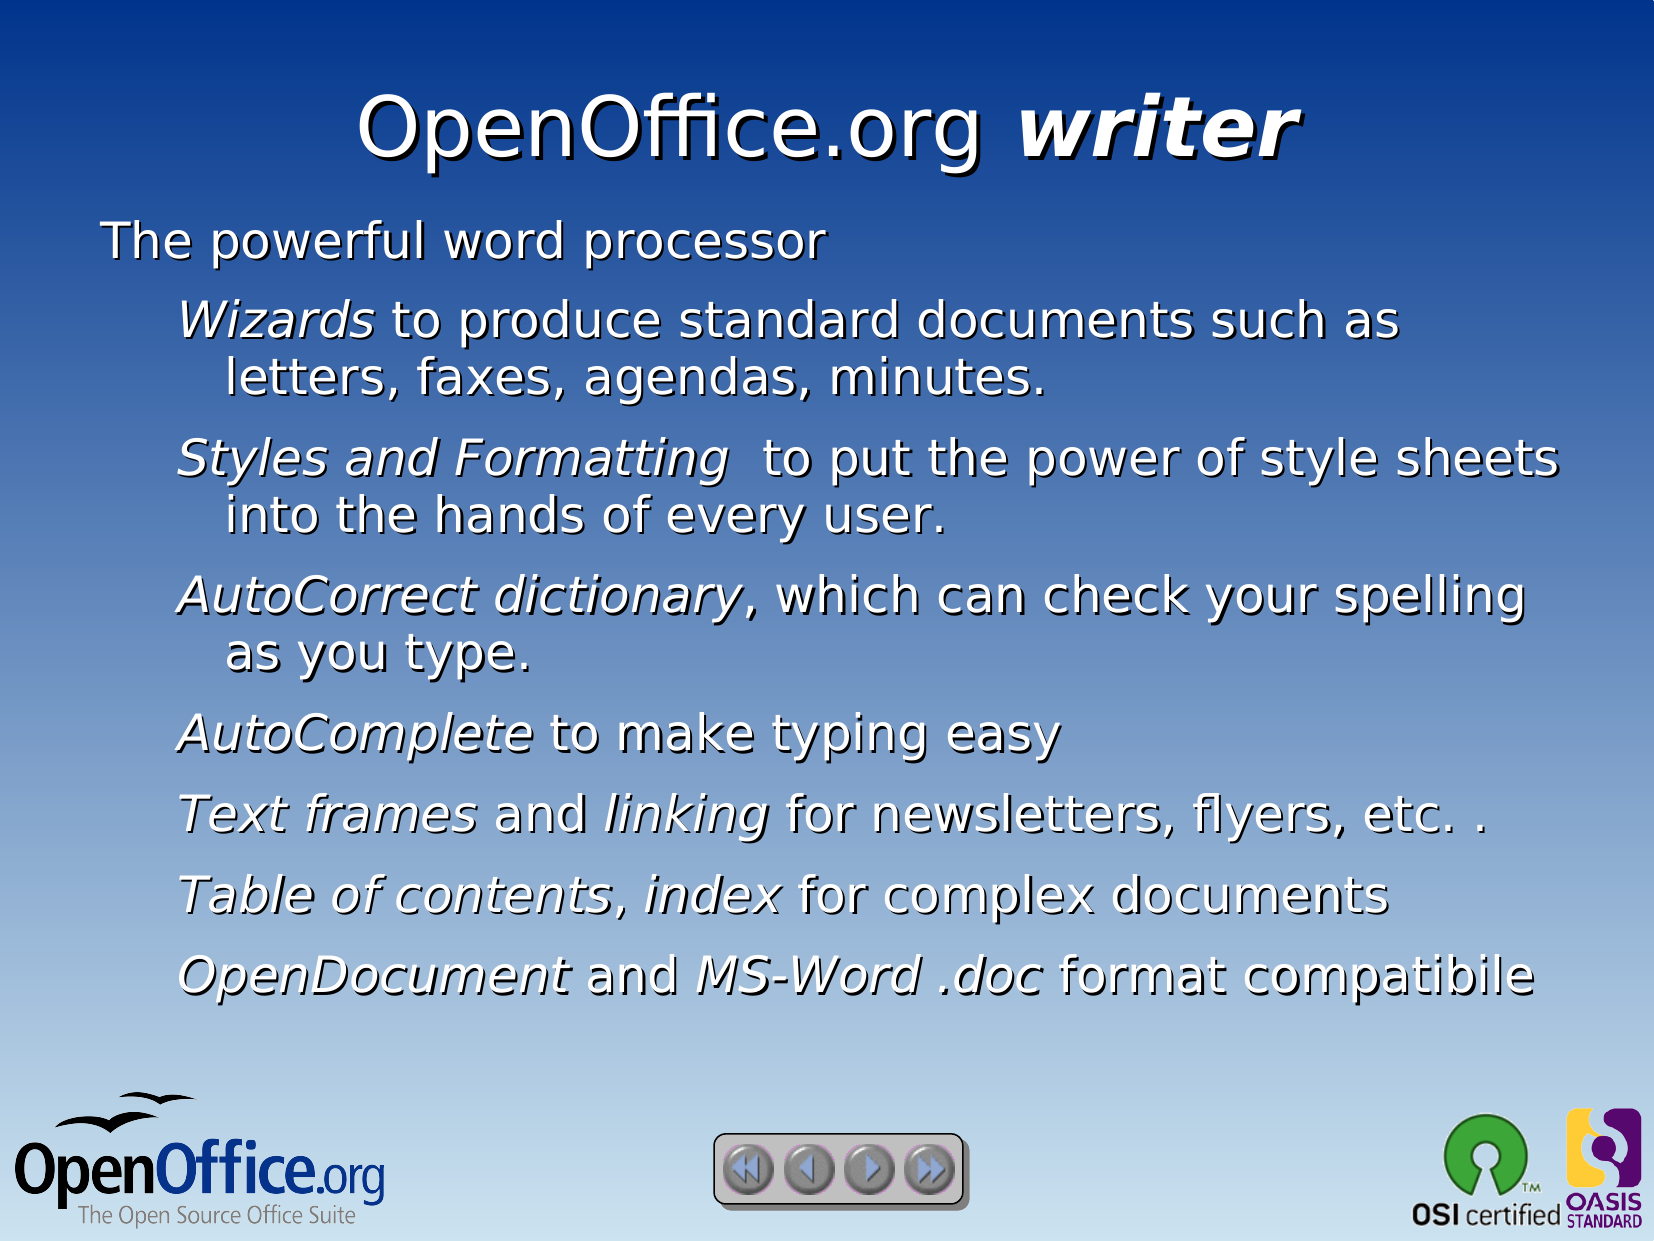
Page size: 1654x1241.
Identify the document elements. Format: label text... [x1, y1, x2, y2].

picture [784, 1144, 835, 1195]
picture [844, 1144, 895, 1195]
picture [904, 1144, 955, 1195]
list The powerful word processor Wizards to produce standard documents such as letters, faxes, agendas, minutes. Styles and Formatting to put the power of style sheets into the hands of every user. AutoCorrect dictionary, which can check your spelling as you type. AutoComplete to make typing easy Text frames and linking for newsletters, flyers, etc. . Table of contents, index for complex documents OpenDocument and MS-Word .doc format compatibile [82, 212, 1571, 1076]
text_box [714, 1133, 963, 1204]
title OpenOffice.org writer [82, 49, 1571, 208]
picture [1405, 1102, 1654, 1238]
picture [723, 1144, 774, 1195]
picture [15, 1092, 384, 1229]
